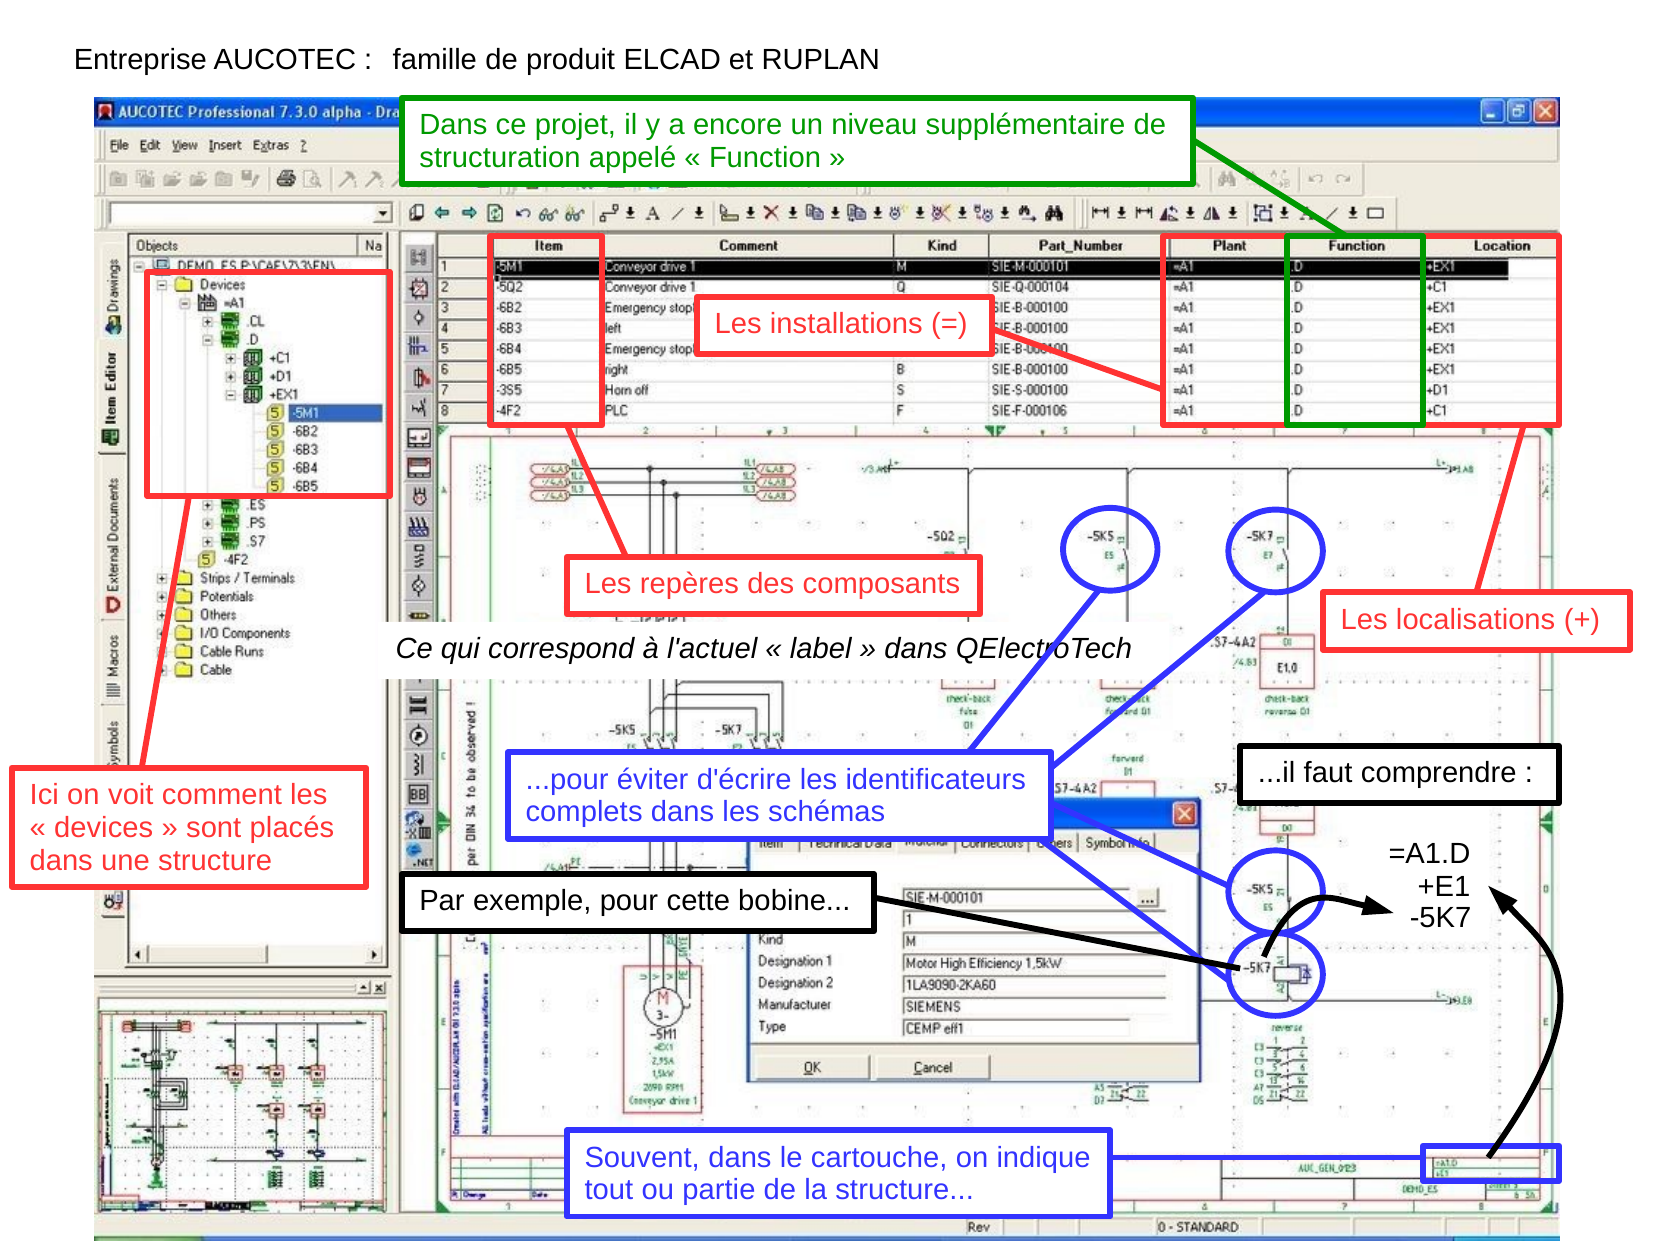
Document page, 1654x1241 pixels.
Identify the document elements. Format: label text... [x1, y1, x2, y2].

text_box Entreprise AUCOTEC : [59, 35, 377, 85]
picture [150, 275, 387, 493]
picture [976, 680, 1151, 760]
picture [1067, 511, 1154, 587]
picture [1290, 239, 1420, 422]
picture [1196, 97, 1560, 233]
picture [1503, 1031, 1560, 1143]
picture [1166, 239, 1284, 422]
text_box =A1.D +E1 [1370, 826, 1489, 897]
picture [1232, 937, 1319, 1012]
text_box Ce qui correspond à l'actuel « label » dans QElectroTech [377, 621, 1069, 680]
picture [1426, 1149, 1556, 1178]
picture [1481, 428, 1560, 589]
text_box Ce qui correspond à l'actuel « label » dans QElectroTech [1032, 621, 1170, 680]
text_box ...il faut comprendre : [1240, 745, 1560, 804]
picture [1232, 513, 1319, 589]
text_box Par exemple, pour cette bobine... [401, 874, 875, 932]
text_box Dans ce projet, il y a encore un niveau supplémentaire de structuration appelé « Function » [401, 97, 1193, 185]
text_box Souvent, dans le cartouche, on indique tout ou partie de la structure... [566, 1130, 1111, 1217]
picture [1232, 854, 1319, 930]
text_box famille de produit ELCAD et RUPLAN [377, 35, 945, 86]
picture [1051, 809, 1255, 962]
text_box Les installations (=) [696, 296, 993, 355]
text_box Les localisations (+) [1322, 592, 1630, 650]
picture [94, 97, 1560, 1241]
text_box Ici on voit comment les « devices » sont placés dans une structure [11, 767, 367, 887]
text_box Les repères des composants [566, 556, 981, 615]
text_box ...pour éviter d'écrire les identificateurs complets dans les schémas [507, 752, 1052, 839]
text_box -5K7 [1371, 890, 1490, 945]
picture [1283, 902, 1317, 929]
picture [1426, 239, 1556, 422]
